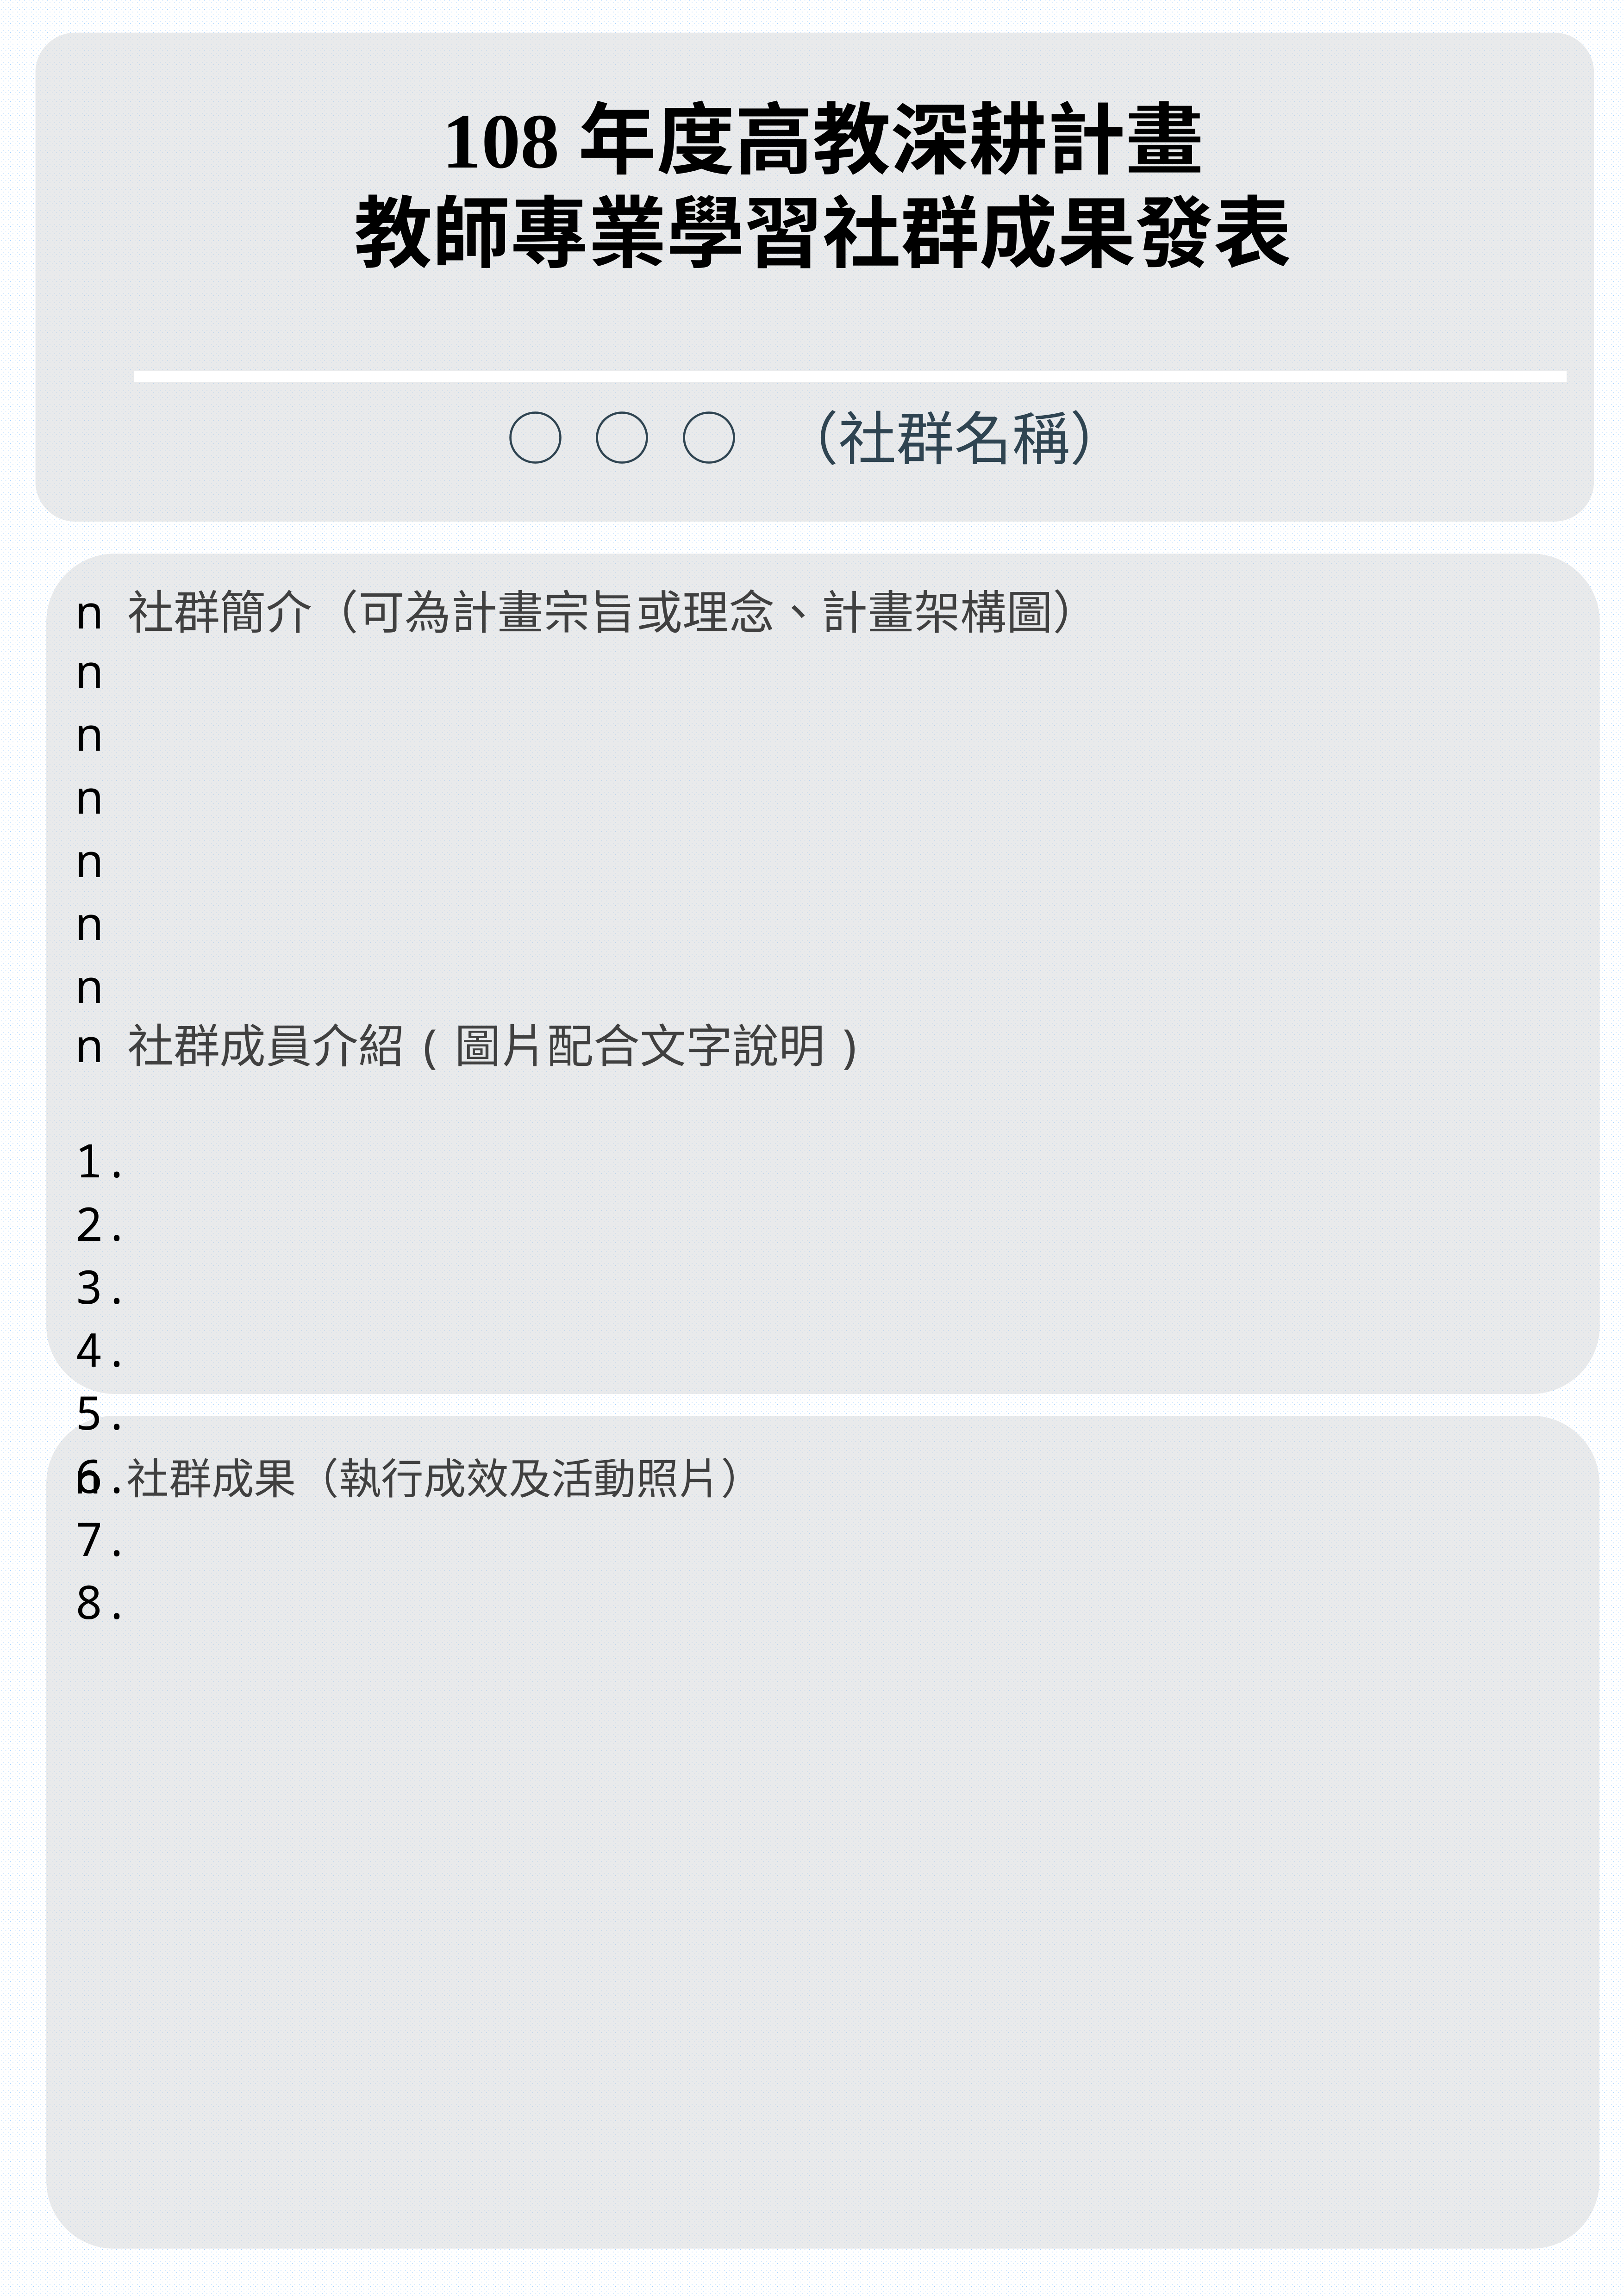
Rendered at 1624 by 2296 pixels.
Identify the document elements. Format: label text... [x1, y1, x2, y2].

text_box 社群簡介（可為計畫宗旨或理念、計畫架構圖） 社群成員介紹(圖片配合文字說明) [68, 579, 1555, 1454]
text_box 社群成果（執行成效及活動照片） [68, 1448, 1555, 2192]
text_box [35, 32, 1594, 522]
text_box 108年度高教深耕計畫 教師專業學習社群成果發表 [79, 44, 1567, 323]
text_box [46, 1420, 1599, 2249]
text_box [46, 554, 1600, 1390]
text_box ○ ○ ○ （社群名稱） [74, 398, 1562, 476]
